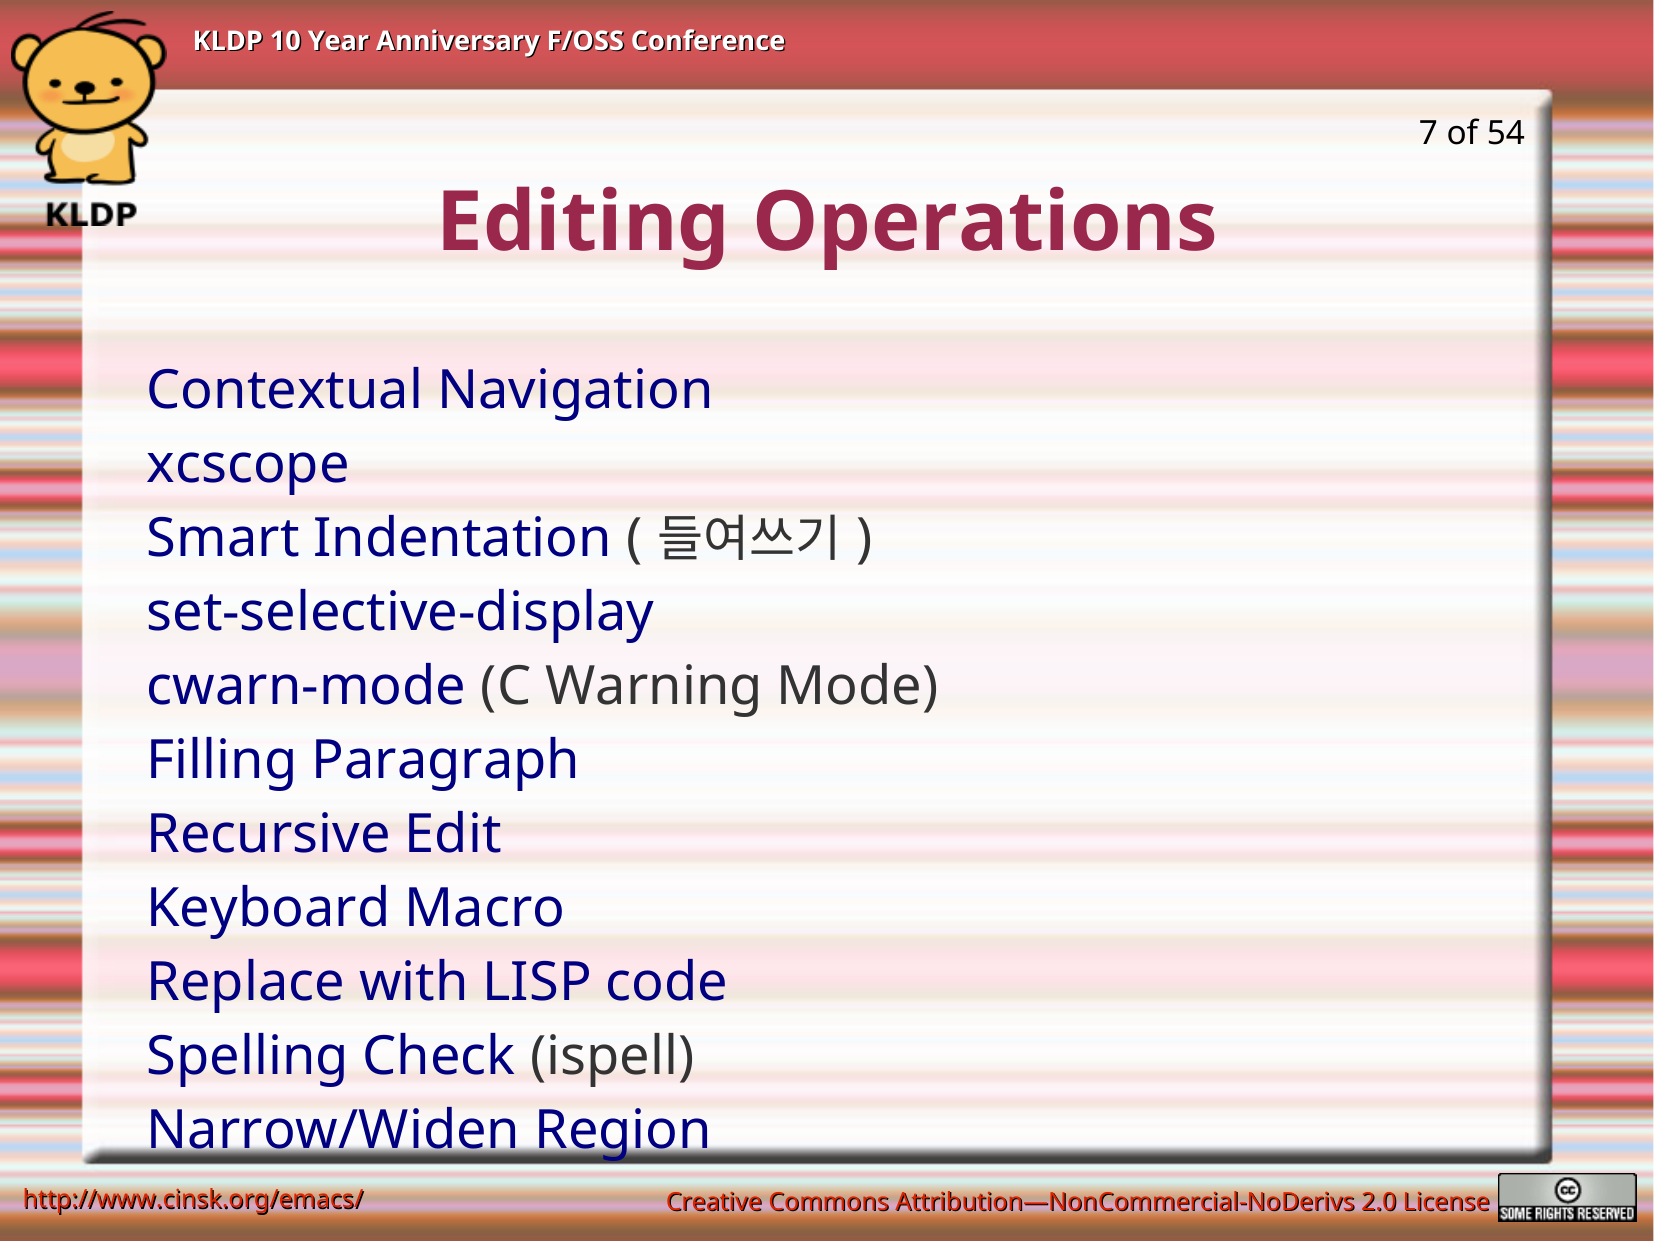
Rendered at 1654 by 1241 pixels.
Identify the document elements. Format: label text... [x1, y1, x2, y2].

list Contextual Navigation xcscope Smart Indentation (들여쓰기) set-selective-display cwarn-mode (C Warning Mode) Filling Paragraph Recursive Edit Keyboard Macro Replace with LISP code Spelling Check (ispell) Narrow/Widen Region [134, 350, 1516, 1133]
picture [0, 0, 1654, 1241]
title Editing Operations [121, 114, 1534, 322]
